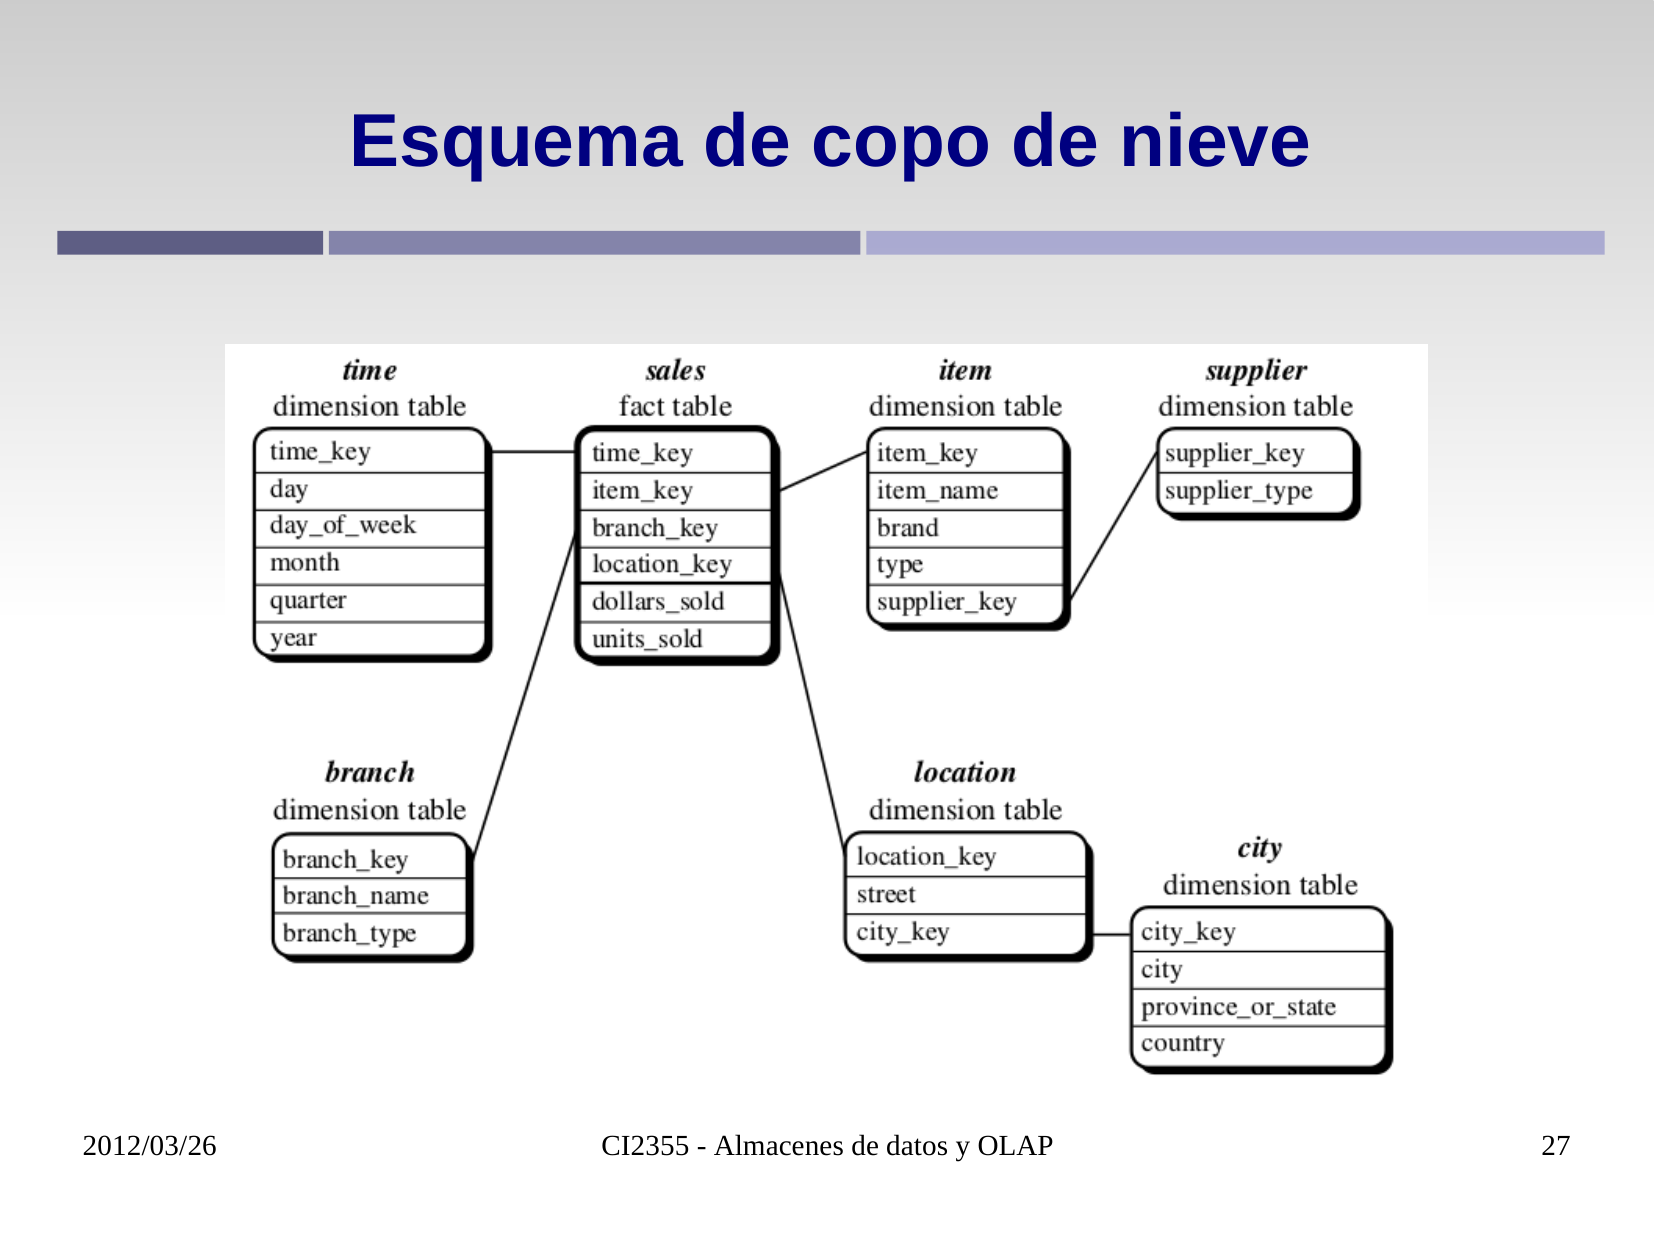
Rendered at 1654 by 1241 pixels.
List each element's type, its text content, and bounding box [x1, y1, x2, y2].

picture [225, 344, 1428, 1095]
title Esquema de copo de nieve [86, 55, 1576, 226]
